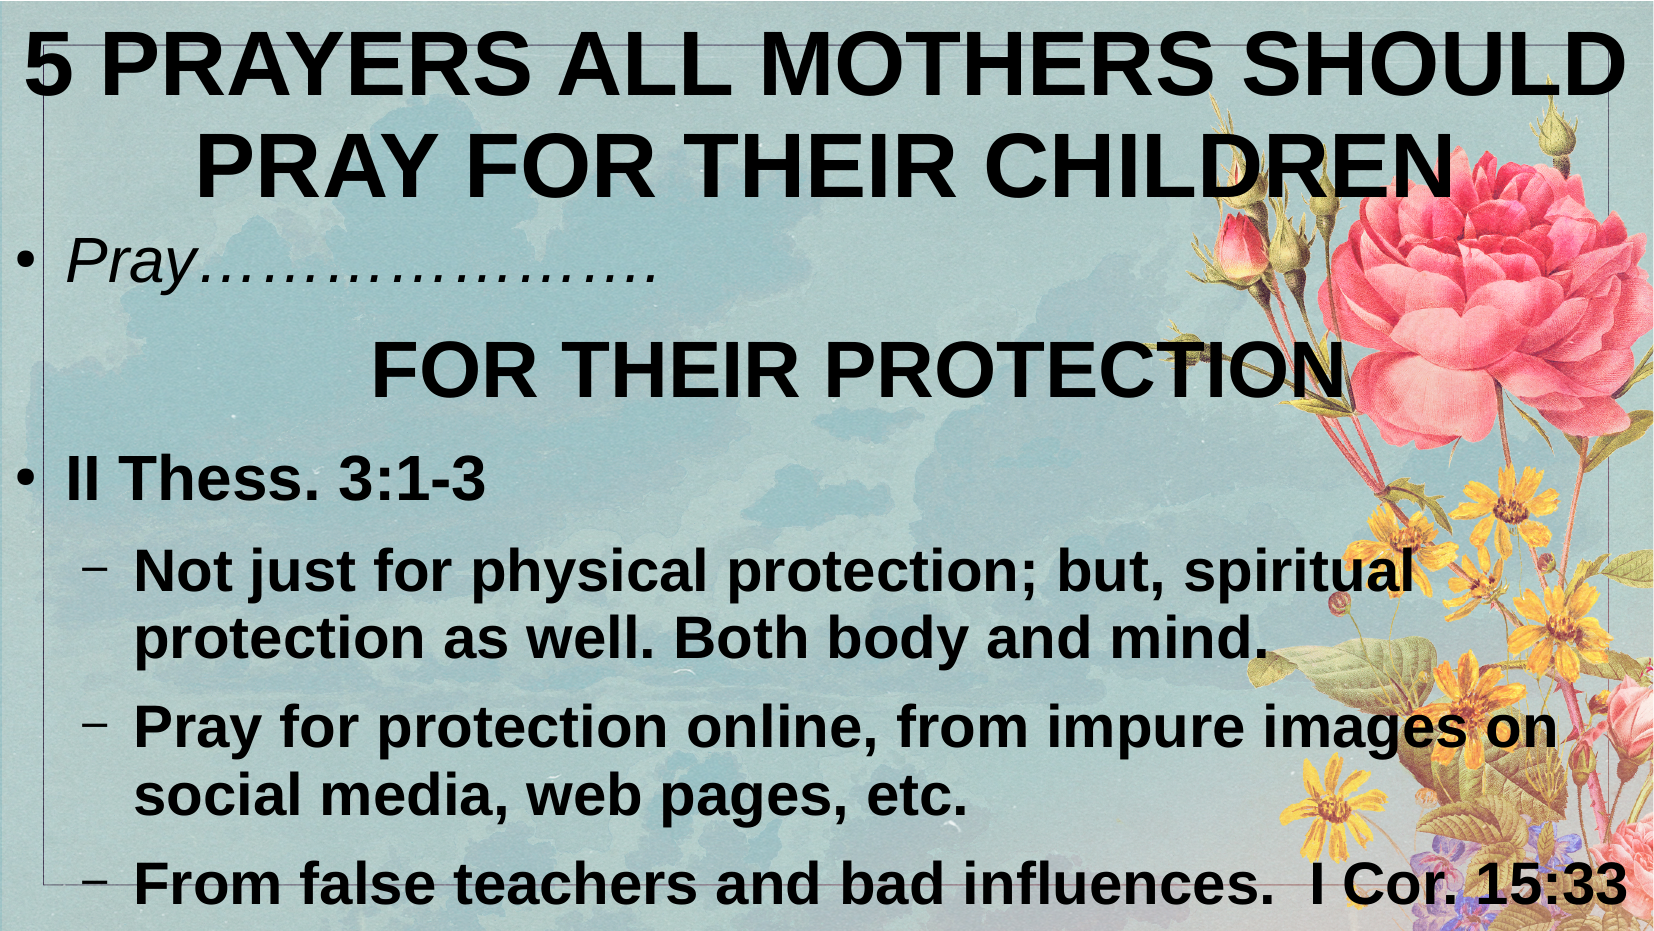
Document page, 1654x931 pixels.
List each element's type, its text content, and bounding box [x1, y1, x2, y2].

list Pray…………………. FOR THEIR PROTECTION II Thess. 3:1-3 Not just for physical protection; but, spiritual protection as well. Both body and mind. Pray for protection online, from impure images on social media, web pages, etc. From false teachers and bad influences. I Cor. 15:33 [0, 225, 1654, 931]
title 5 PRAYERS ALL MOTHERS SHOULD PRAY FOR THEIR CHILDREN [0, 0, 1654, 225]
